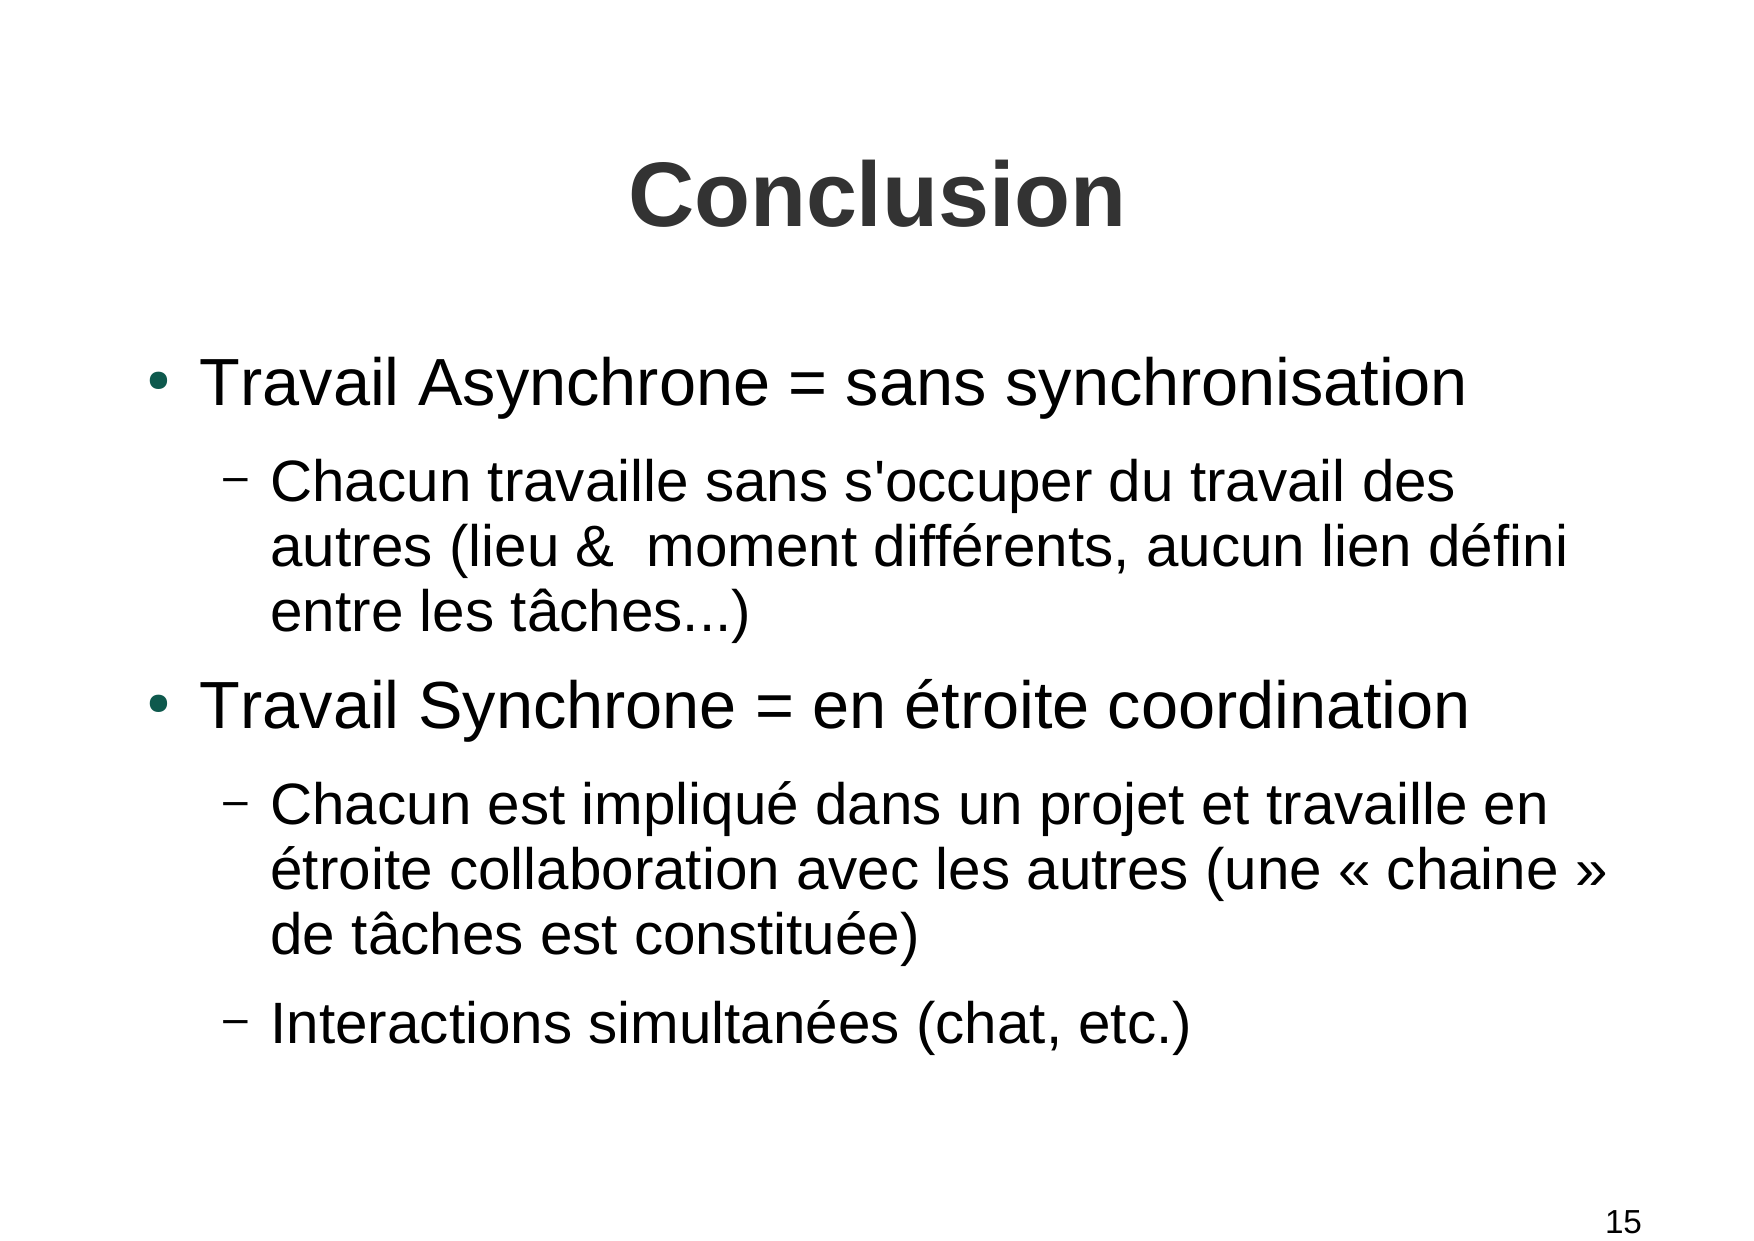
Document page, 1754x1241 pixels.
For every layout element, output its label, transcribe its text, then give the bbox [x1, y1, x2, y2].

list Travail Asynchrone = sans synchronisation Chacun travaille sans s'occuper du travail des autres (lieu & moment différents, aucun lien défini entre les tâches...) Travail Synchrone = en étroite coordination Chacun est impliqué dans un projet et travaille en étroite collaboration avec les autres (une « chaine » de tâches est constituée) Interactions simultanées (chat, etc.) [128, 344, 1627, 1127]
title Conclusion [128, 91, 1627, 299]
